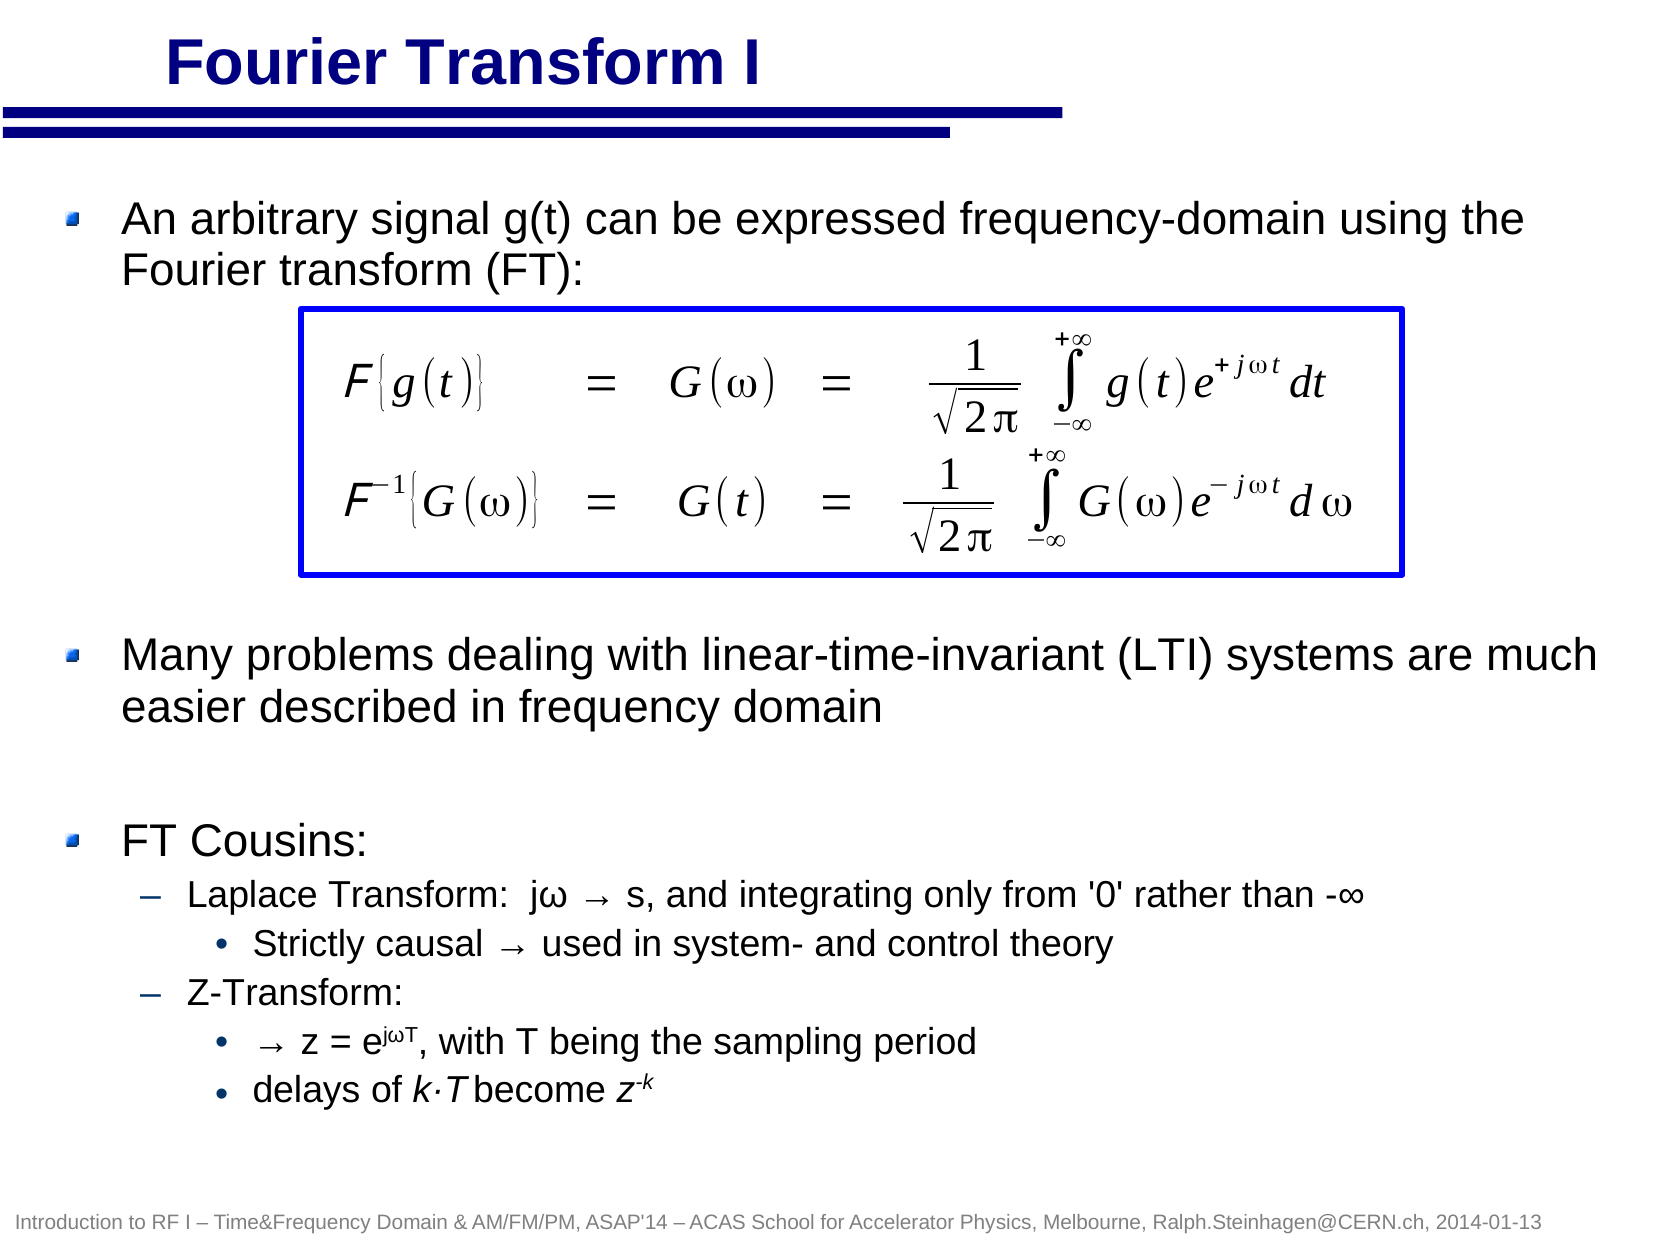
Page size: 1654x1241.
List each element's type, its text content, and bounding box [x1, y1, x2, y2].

chart [328, 324, 1366, 562]
title Fourier Transform I [165, 0, 1323, 124]
list An arbitrary signal g(t) can be expressed frequency-domain using the Fourier transform (FT): Many problems dealing with linear-time-invariant (LTI) systems are much easier described in frequency domain FT Cousins: Laplace Transform: jω → s, and integrating only from '0' rather than -∞ Strictly causal → used in system- and control theory Z-Transform: → z = ejωT, with T being the sampling period delays of k·T become z-k [65, 192, 1628, 1205]
